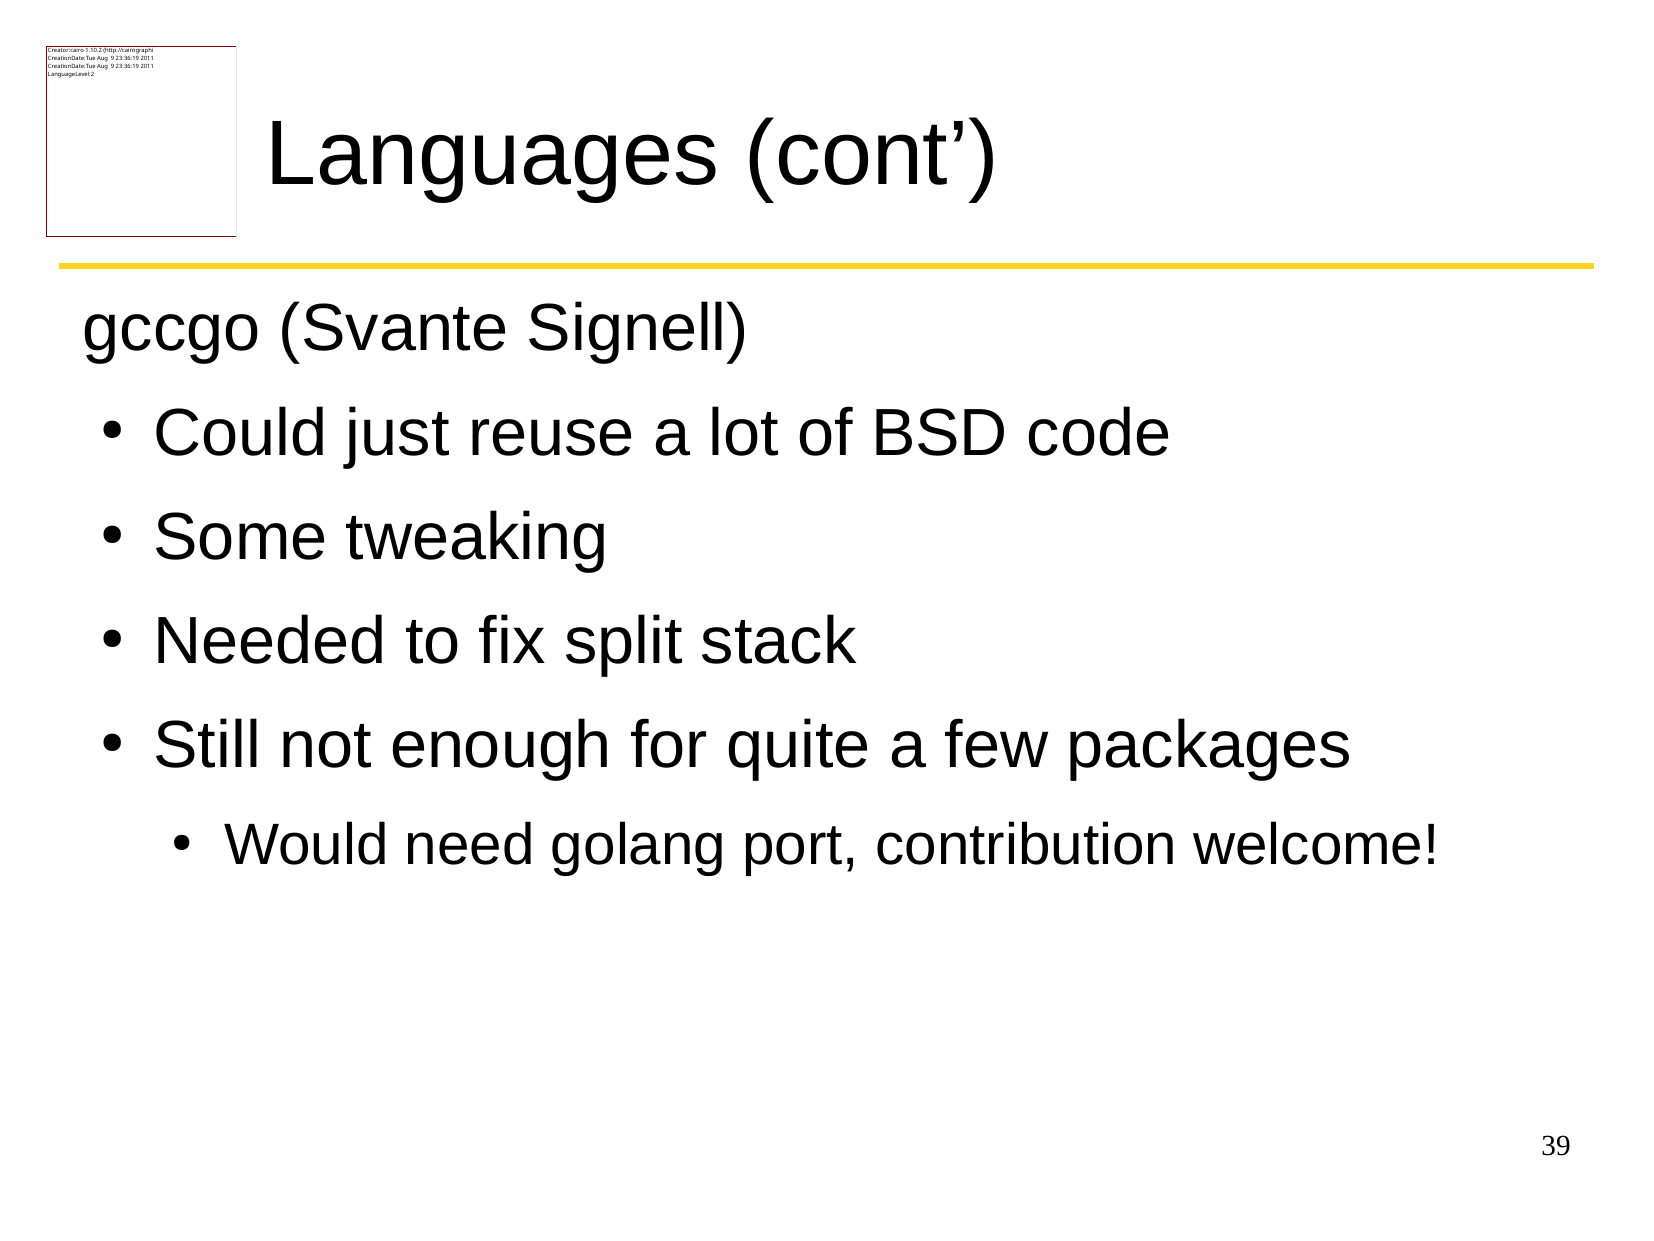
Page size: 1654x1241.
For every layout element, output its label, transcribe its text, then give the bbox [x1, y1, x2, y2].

list gccgo (Svante Signell) Could just reuse a lot of BSD code Some tweaking Needed to fix split stack Still not enough for quite a few packages Would need golang port, contribution welcome! [82, 290, 1571, 1152]
title Languages (cont’) [265, 49, 1571, 257]
